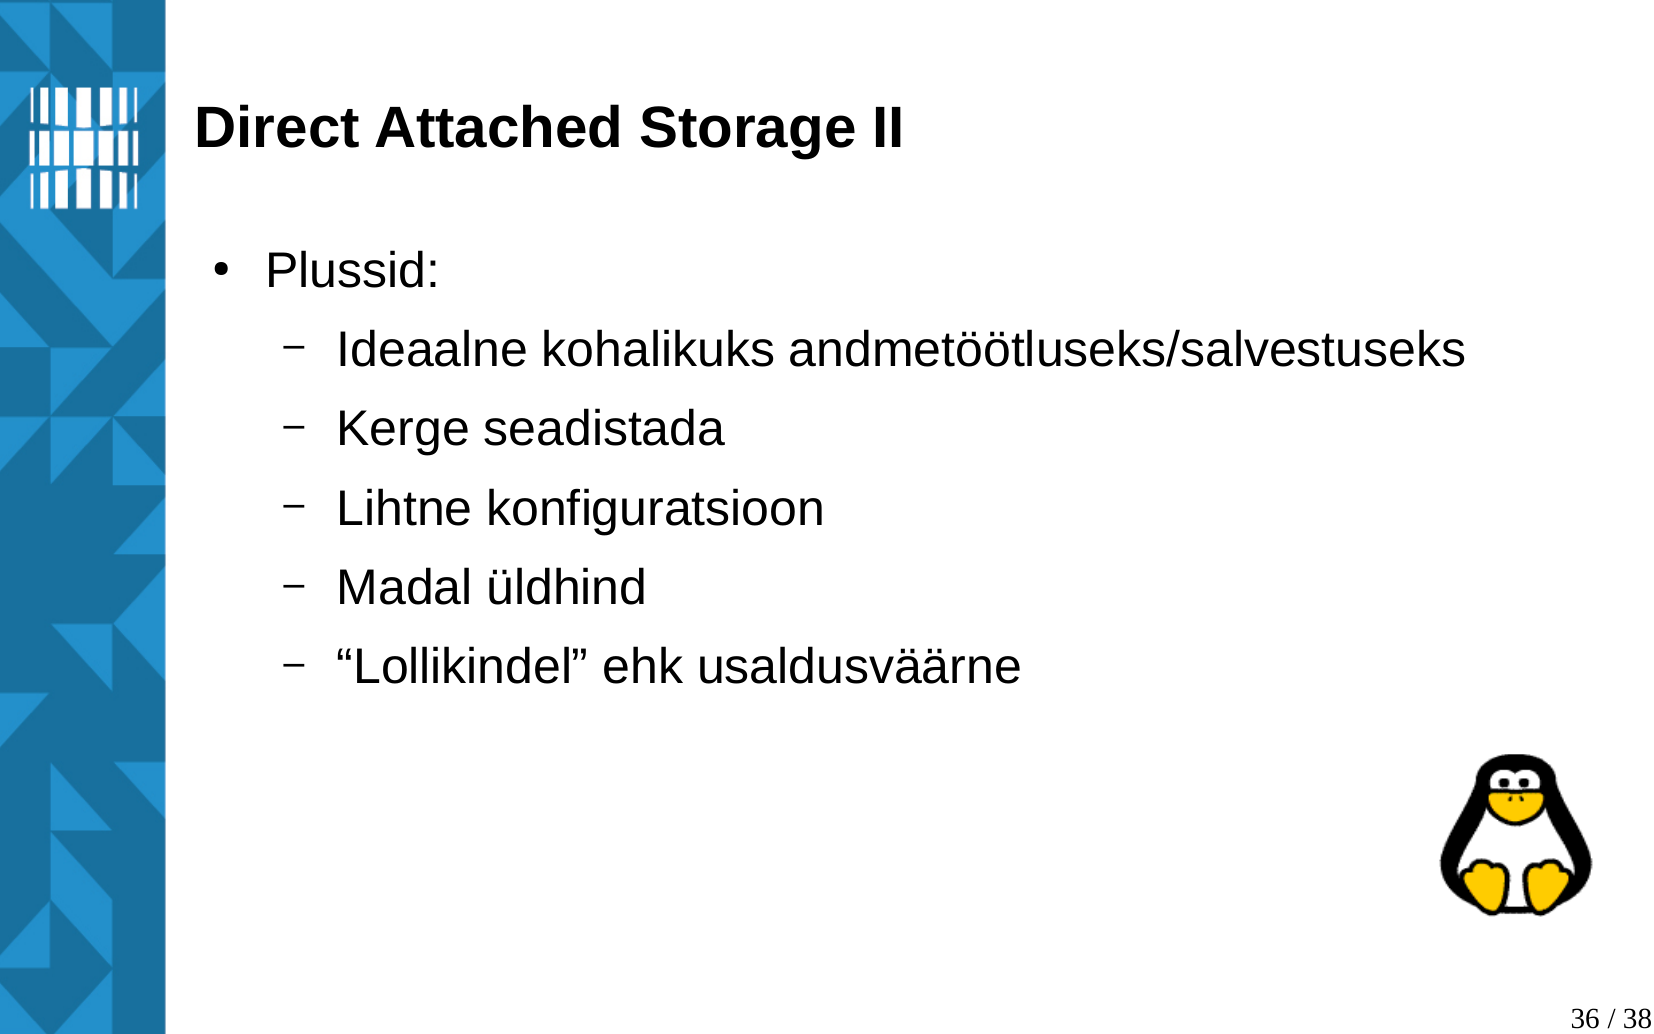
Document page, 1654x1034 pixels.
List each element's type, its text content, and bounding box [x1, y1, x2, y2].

list Plussid: Ideaalne kohalikuks andmetöötluseks/salvestuseks Kerge seadistada Lihtne konfiguratsioon Madal üldhind “Lollikindel” ehk usaldusväärne [194, 241, 1587, 924]
title Direct Attached Storage II [194, 41, 1587, 214]
picture [1387, 706, 1642, 934]
